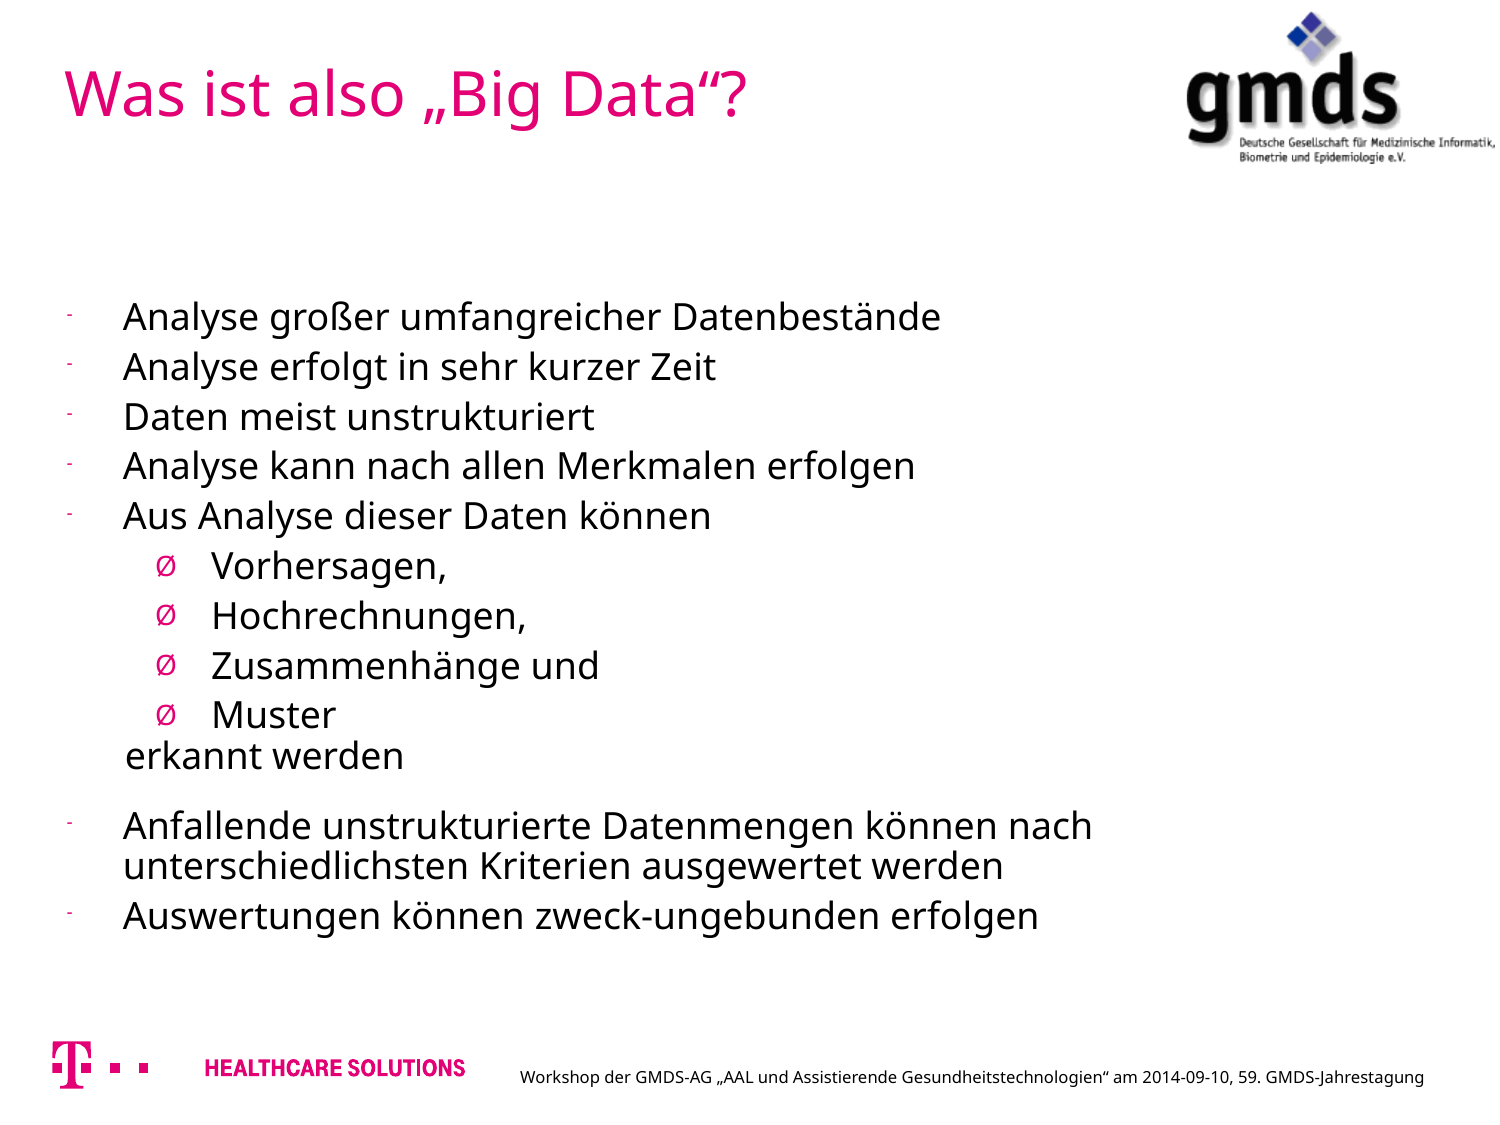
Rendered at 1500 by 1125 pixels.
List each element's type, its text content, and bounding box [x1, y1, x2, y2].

text_box Workshop der GMDS-AG „AAL und Assistierende Gesundheitstechnologien“ am 2014-09-10, 59. GMDS-Jahrestagung [520, 1049, 1479, 1087]
list Analyse großer umfangreicher Datenbestände Analyse erfolgt in sehr kurzer Zeit Daten meist unstrukturiert Analyse kann nach allen Merkmalen erfolgen Aus Analyse dieser Daten können Vorhersagen, Hochrechnungen, Zusammenhänge und Muster erkannt werden Anfallende unstrukturierte Datenmengen können nach unterschiedlichsten Kriterien ausgewertet werden Auswertungen können zweck-ungebunden erfolgen [51, 290, 1447, 994]
picture [1181, 8, 1495, 164]
title Was ist also „Big Data“? [50, 54, 1179, 123]
